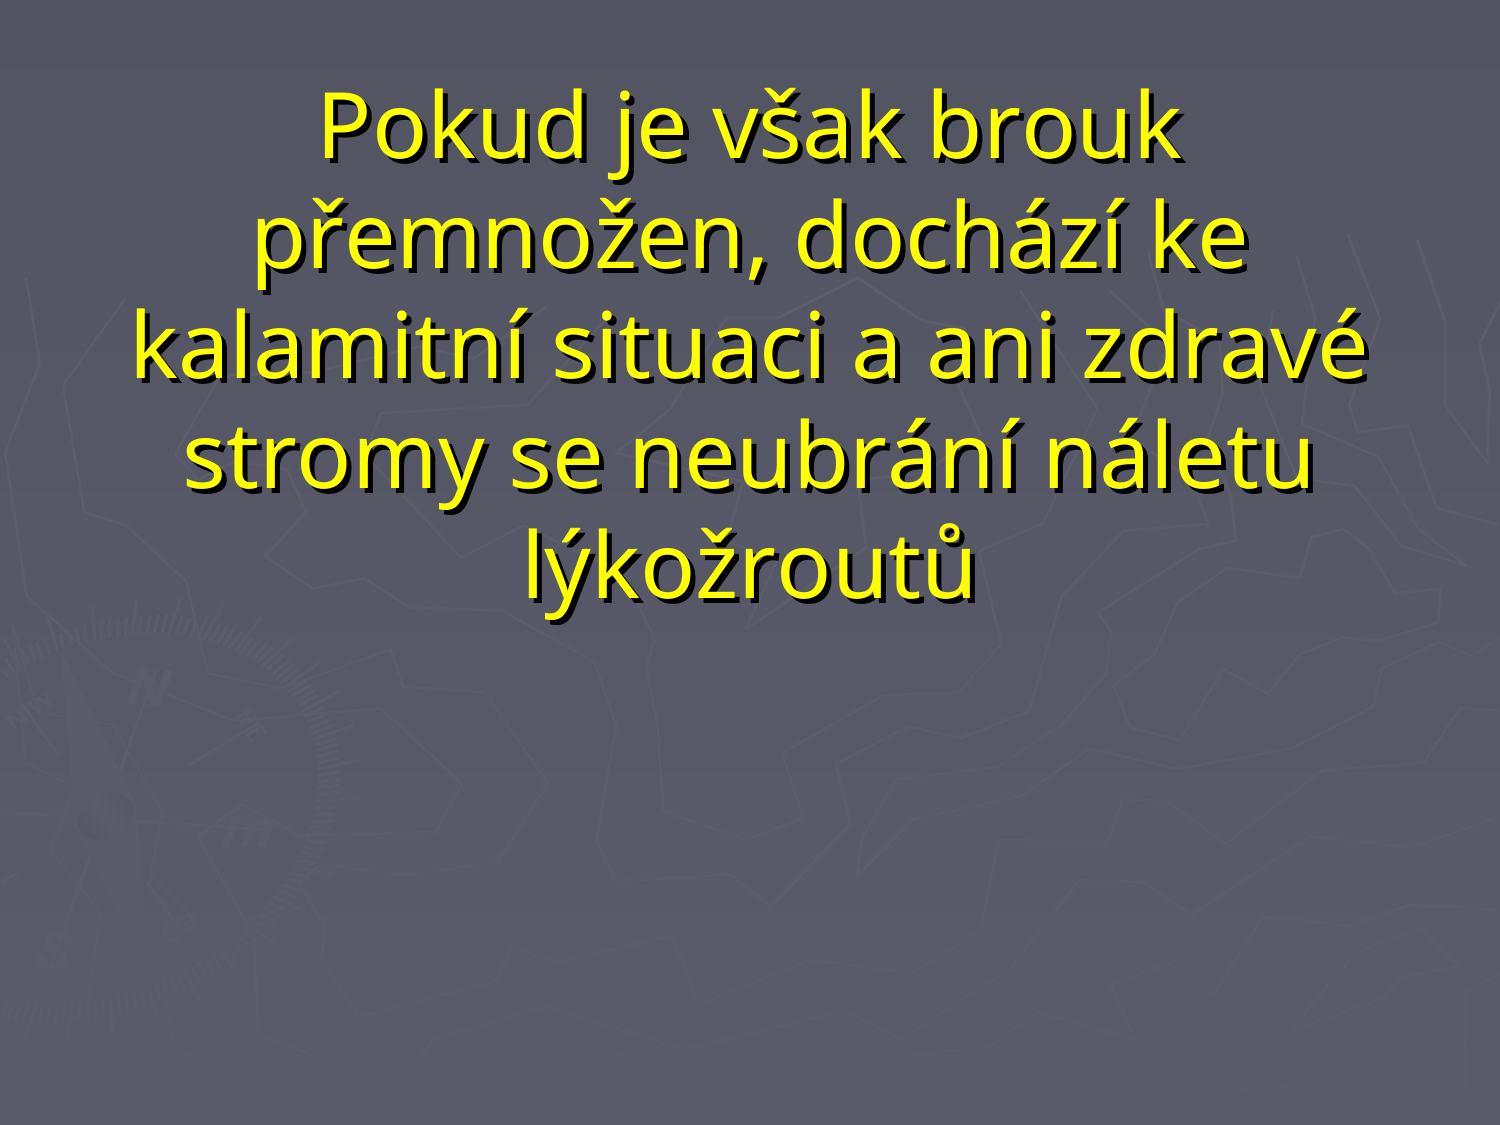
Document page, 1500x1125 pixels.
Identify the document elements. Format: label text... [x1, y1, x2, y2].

title Pokud je však brouk přemnožen, dochází ke kalamitní situaci a ani zdravé stromy se neubrání náletu lýkožroutů [49, 37, 1451, 646]
